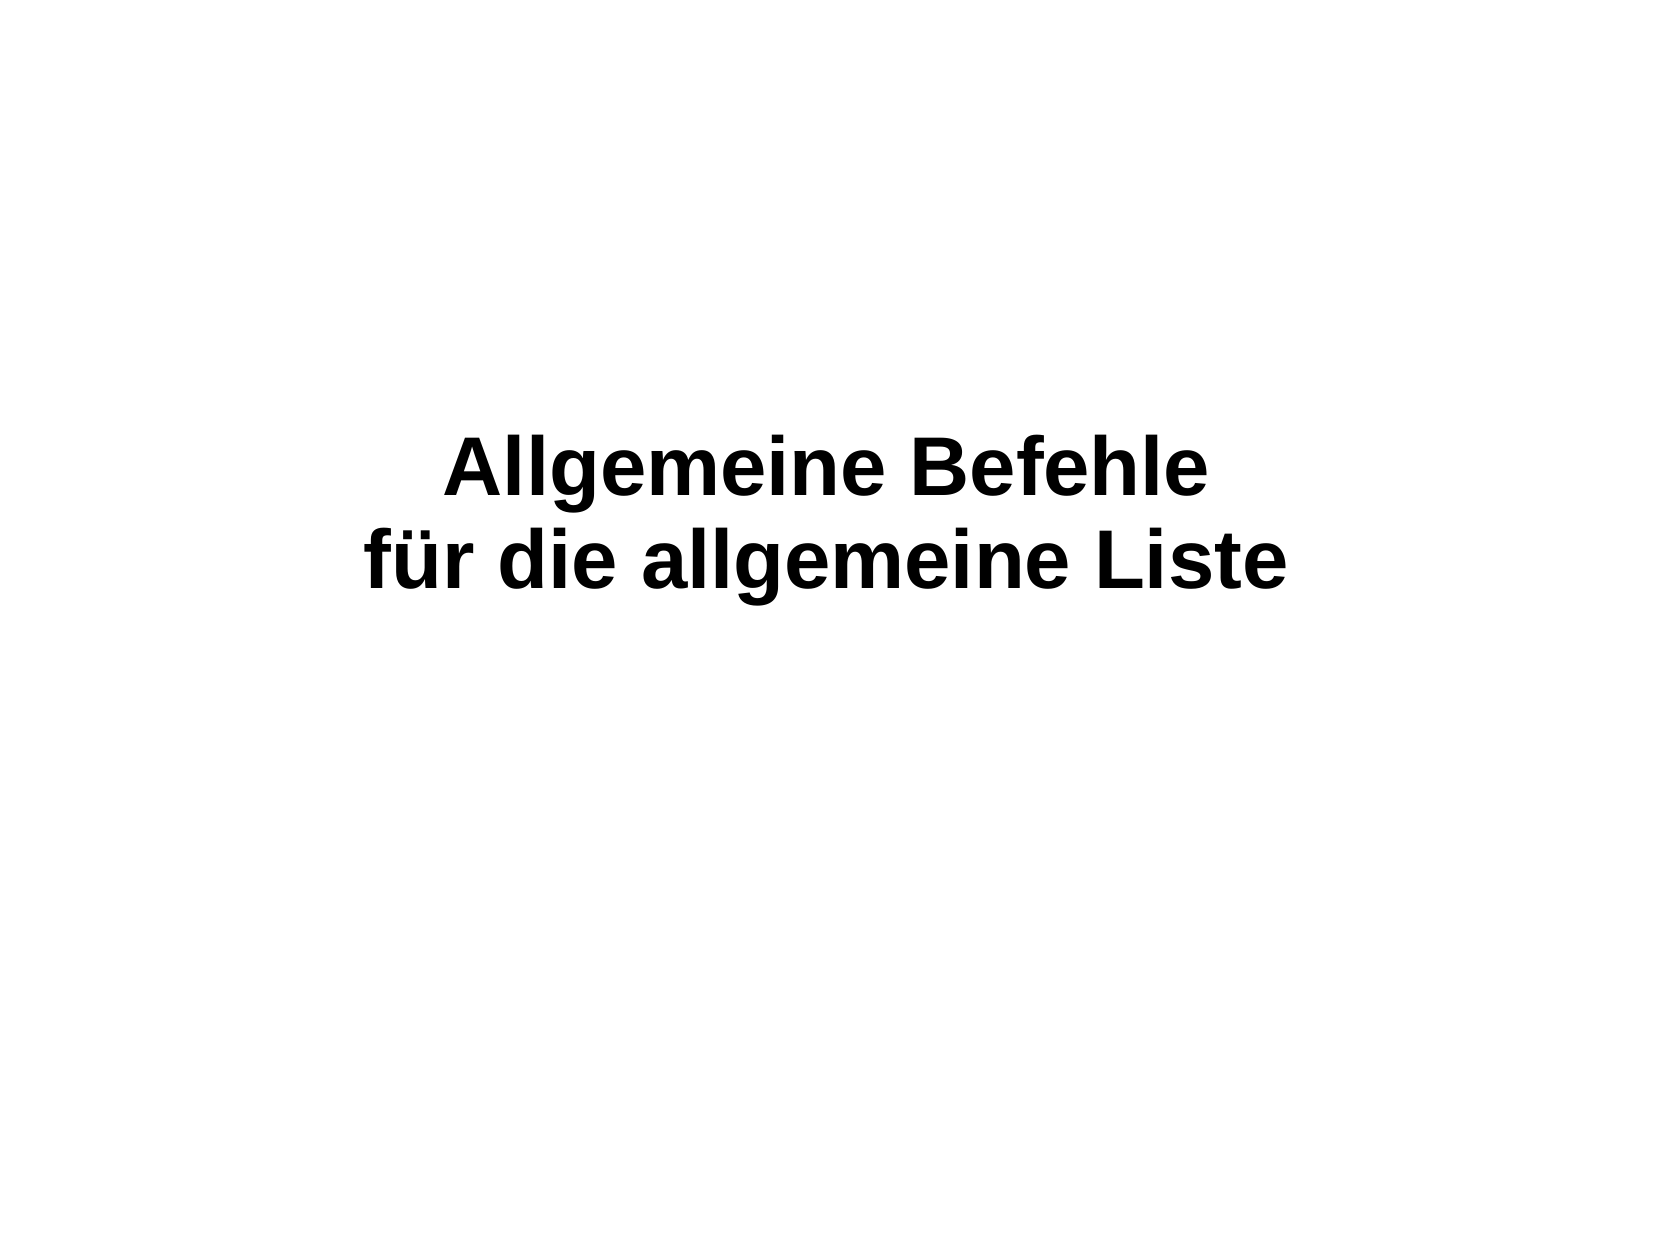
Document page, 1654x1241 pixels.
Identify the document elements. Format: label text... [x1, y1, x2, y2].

title Allgemeine Befehle für die allgemeine Liste [82, 417, 1571, 610]
